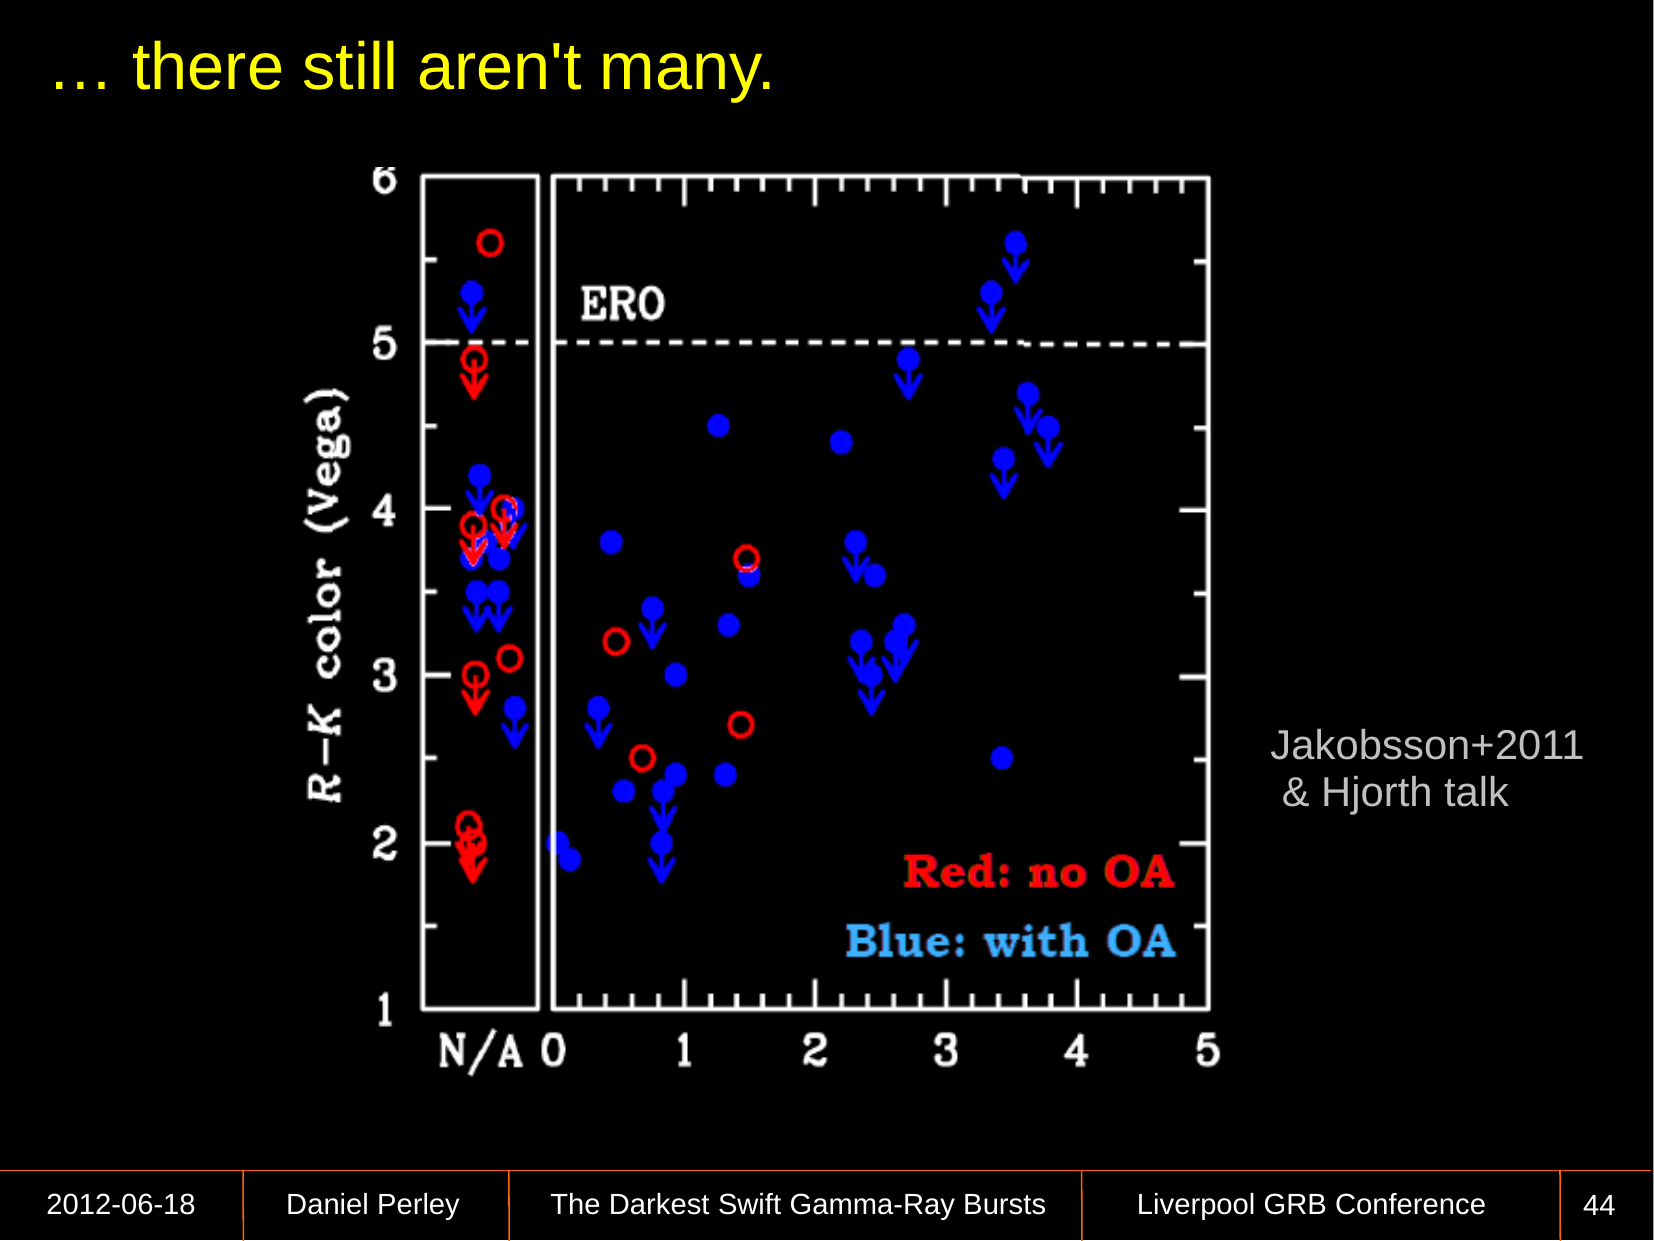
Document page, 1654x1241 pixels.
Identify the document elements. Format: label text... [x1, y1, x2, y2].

title … there still aren't many. [47, 25, 1564, 107]
picture [261, 167, 1235, 1083]
text_box Jakobsson+2011 & Hjorth talk [1255, 714, 1631, 823]
